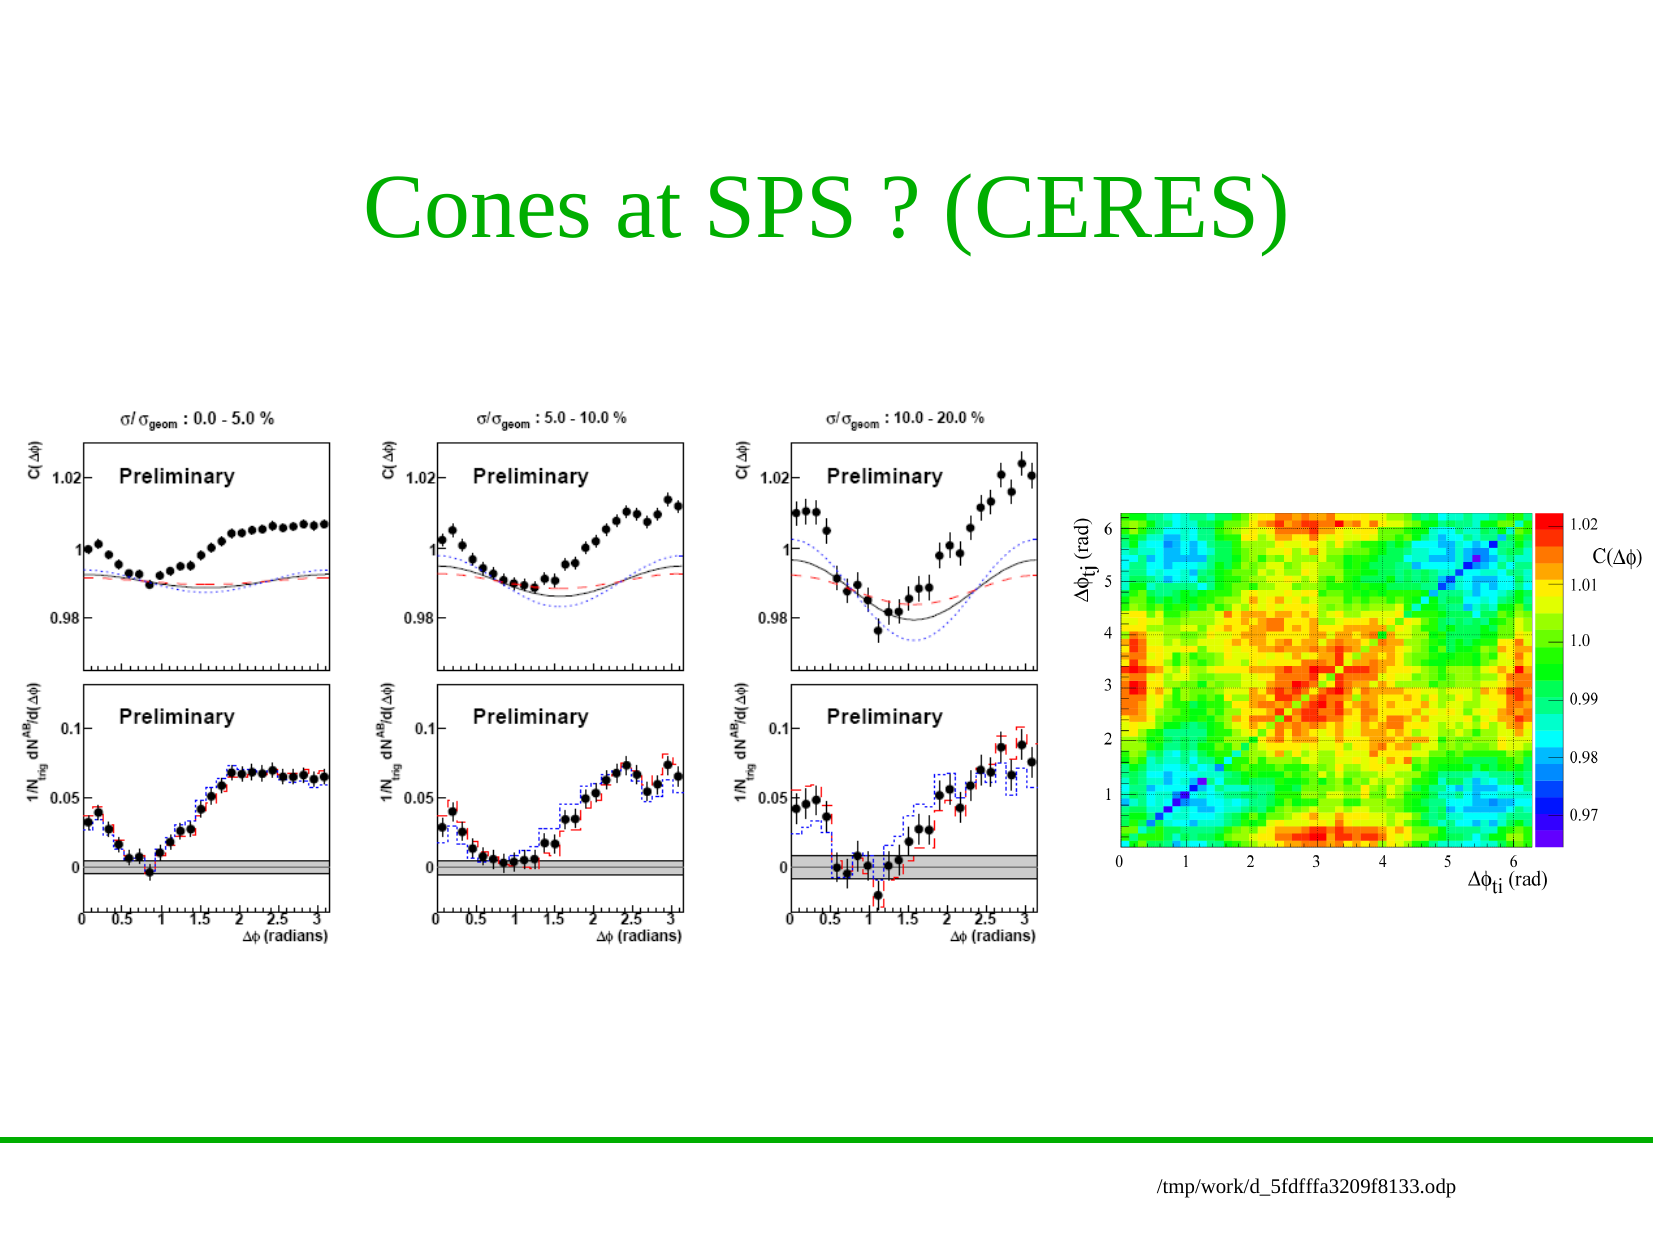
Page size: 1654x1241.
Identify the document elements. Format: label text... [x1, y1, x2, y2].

title Cones at SPS ? (CERES) [121, 102, 1534, 310]
picture [0, 382, 1643, 976]
